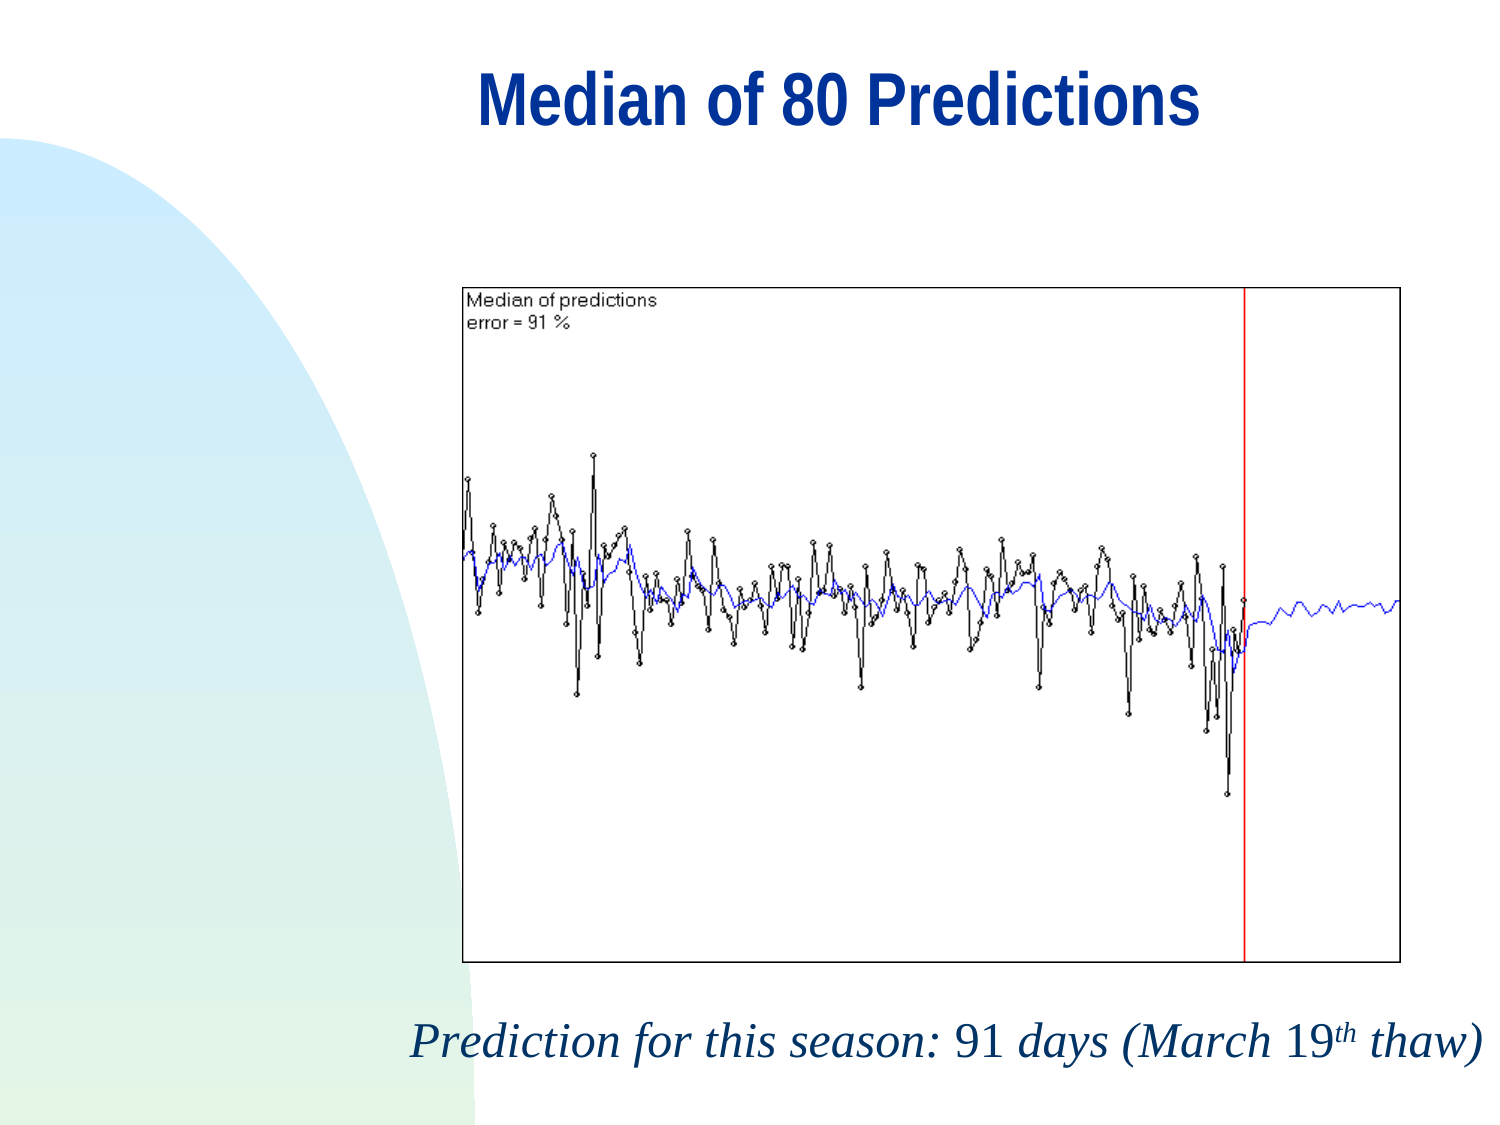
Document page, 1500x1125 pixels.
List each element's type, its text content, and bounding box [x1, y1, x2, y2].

title Median of 80 Predictions [462, 12, 1463, 201]
picture [462, 287, 1401, 963]
text_box Prediction for this season: 91 days (March 19th thaw) [394, 999, 1499, 1076]
